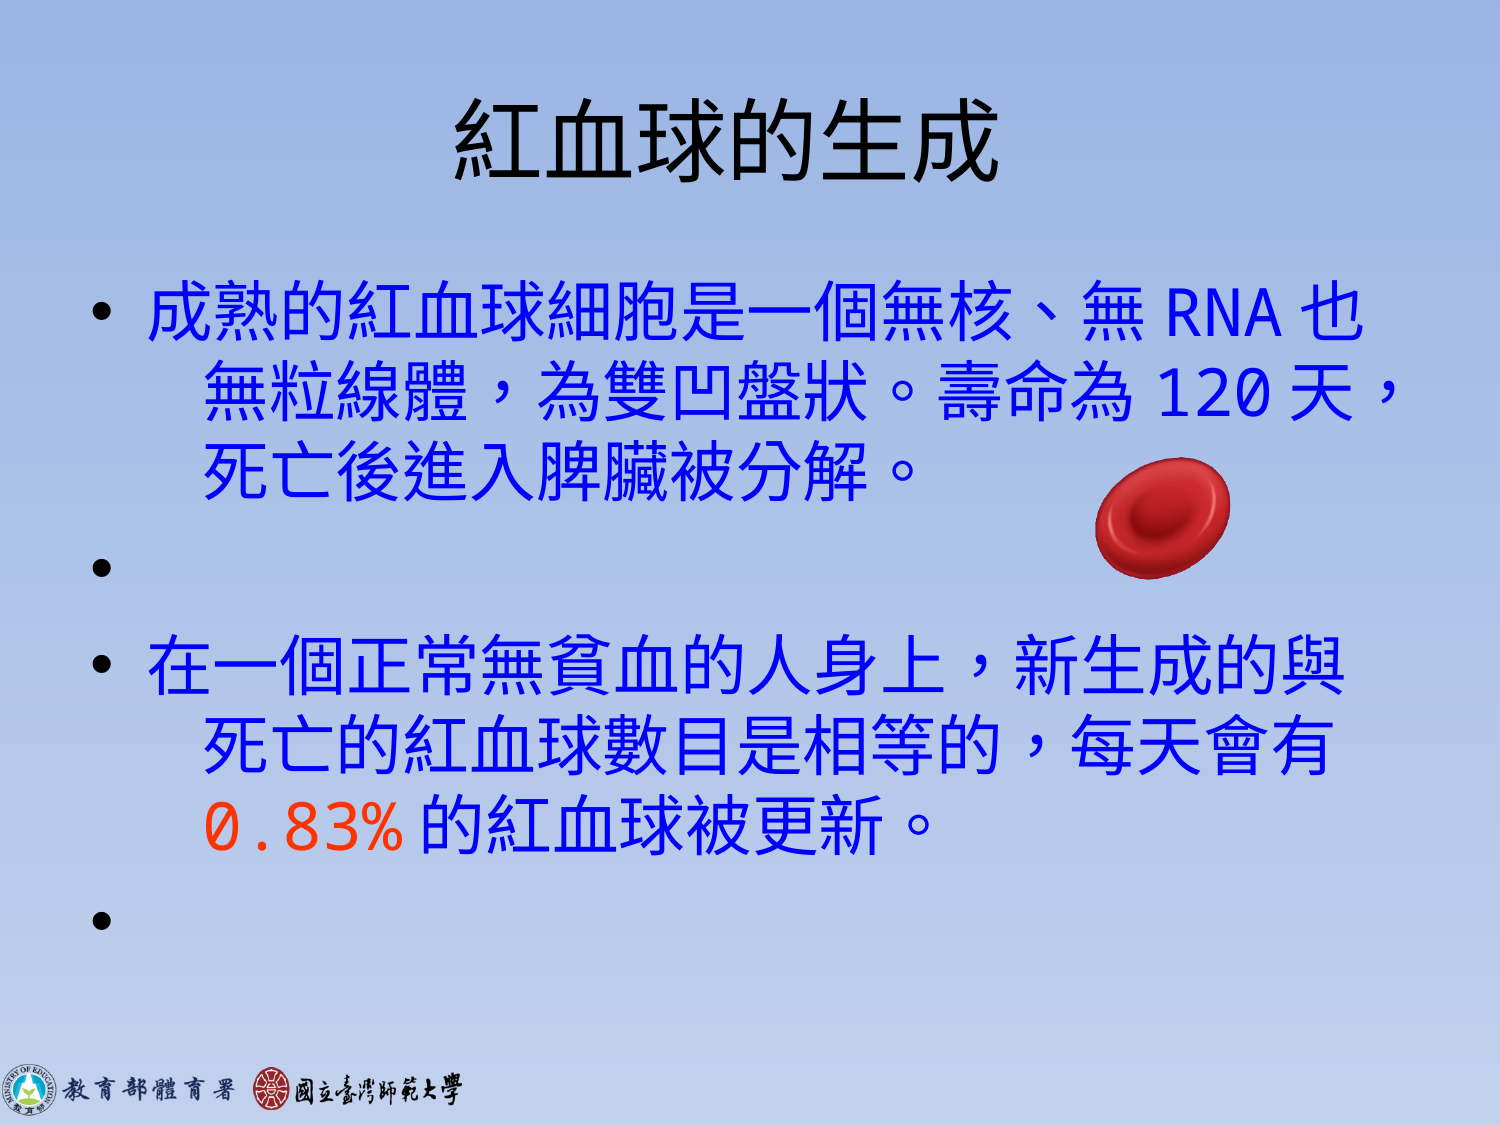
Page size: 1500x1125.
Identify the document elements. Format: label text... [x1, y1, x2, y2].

title 紅血球的生成 [75, 45, 1426, 233]
list 成熟的紅血球細胞是一個無核、無RNA也無粒線體，為雙凹盤狀。壽命為120天，死亡後進入脾臟被分解。 在一個正常無貧血的人身上，新生成的與死亡的紅血球數目是相等的，每天會有0.83%的紅血球被更新。 [75, 262, 1426, 1005]
picture [1080, 445, 1245, 590]
